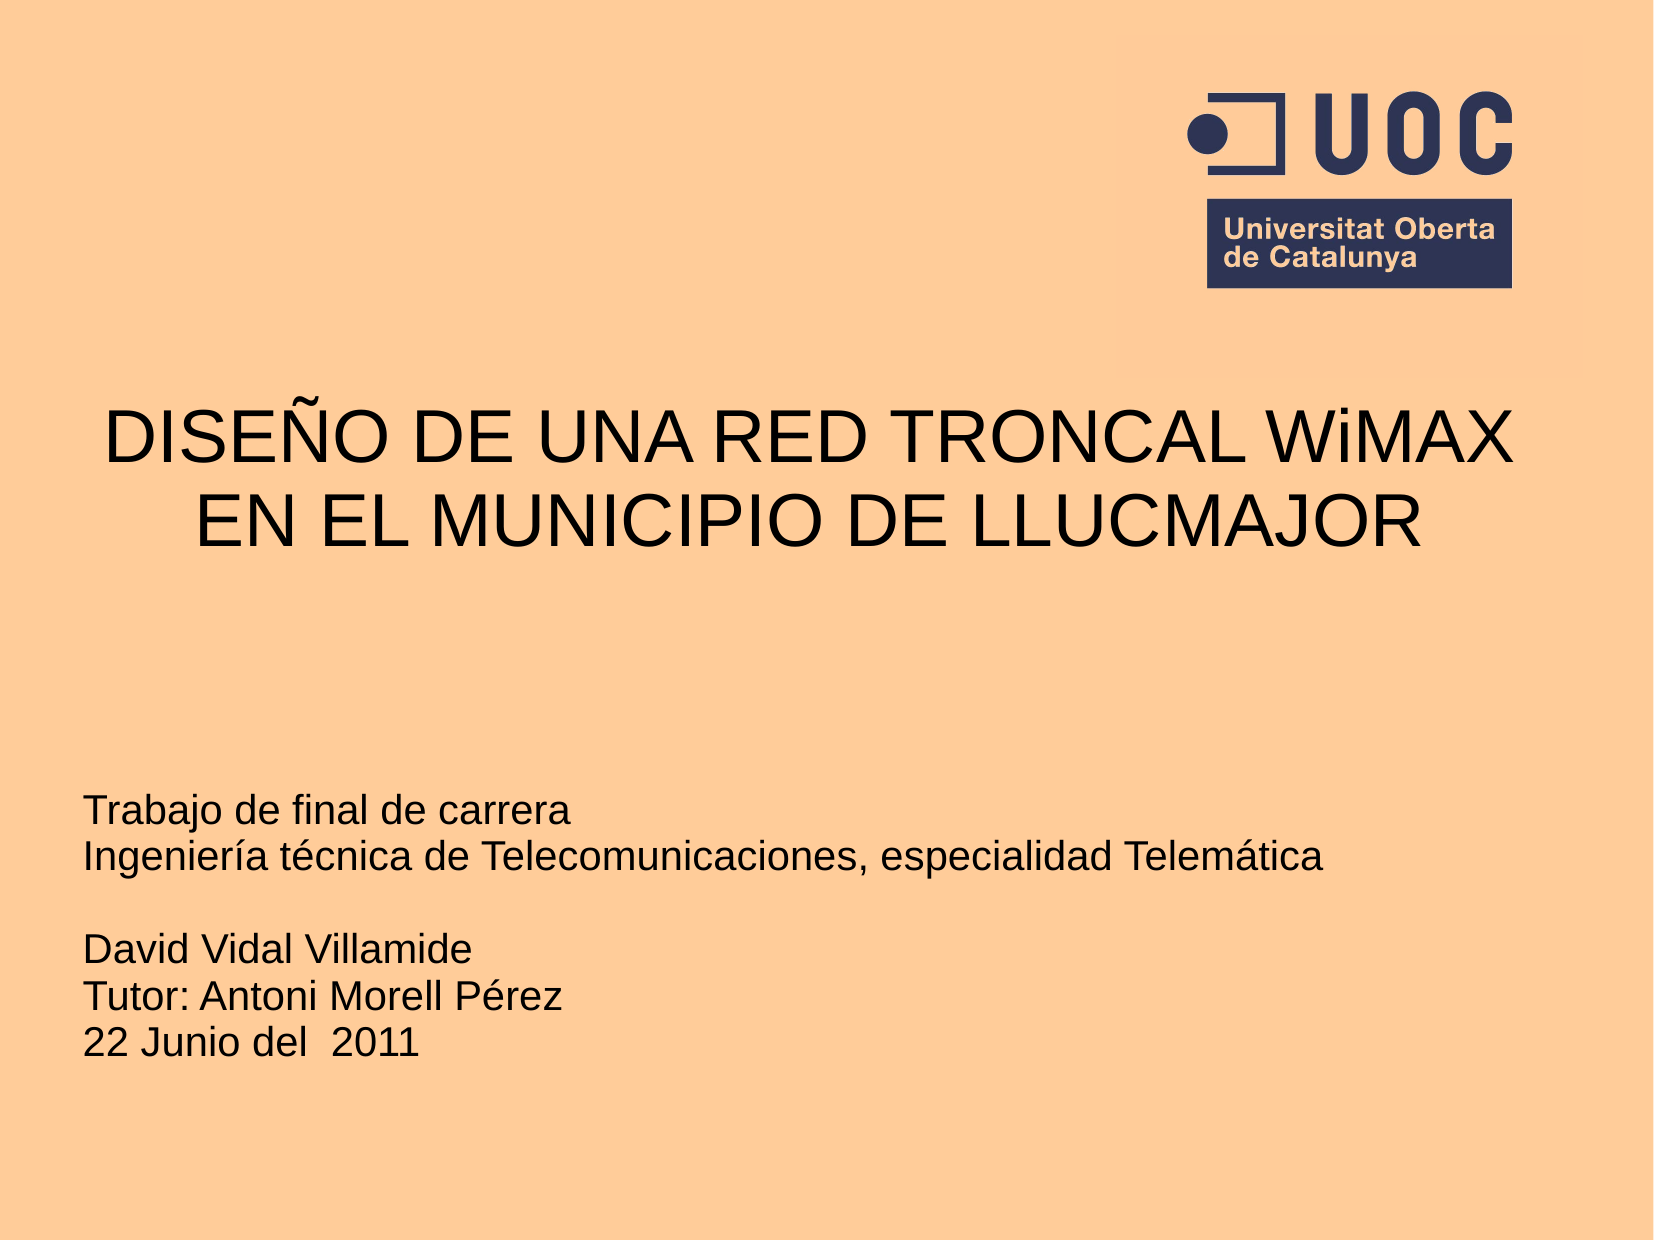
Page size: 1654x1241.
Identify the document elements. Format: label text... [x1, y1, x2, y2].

subtitle DISEÑO DE UNA RED TRONCAL WiMAX EN EL MUNICIPIO DE LLUCMAJOR Trabajo de final de carrera Ingeniería técnica de Telecomunicaciones, especialidad Telemática David Vidal Villamide Tutor: Antoni Morell Pérez 22 Junio del 2011 [82, 290, 1538, 1170]
picture [1116, 35, 1583, 378]
